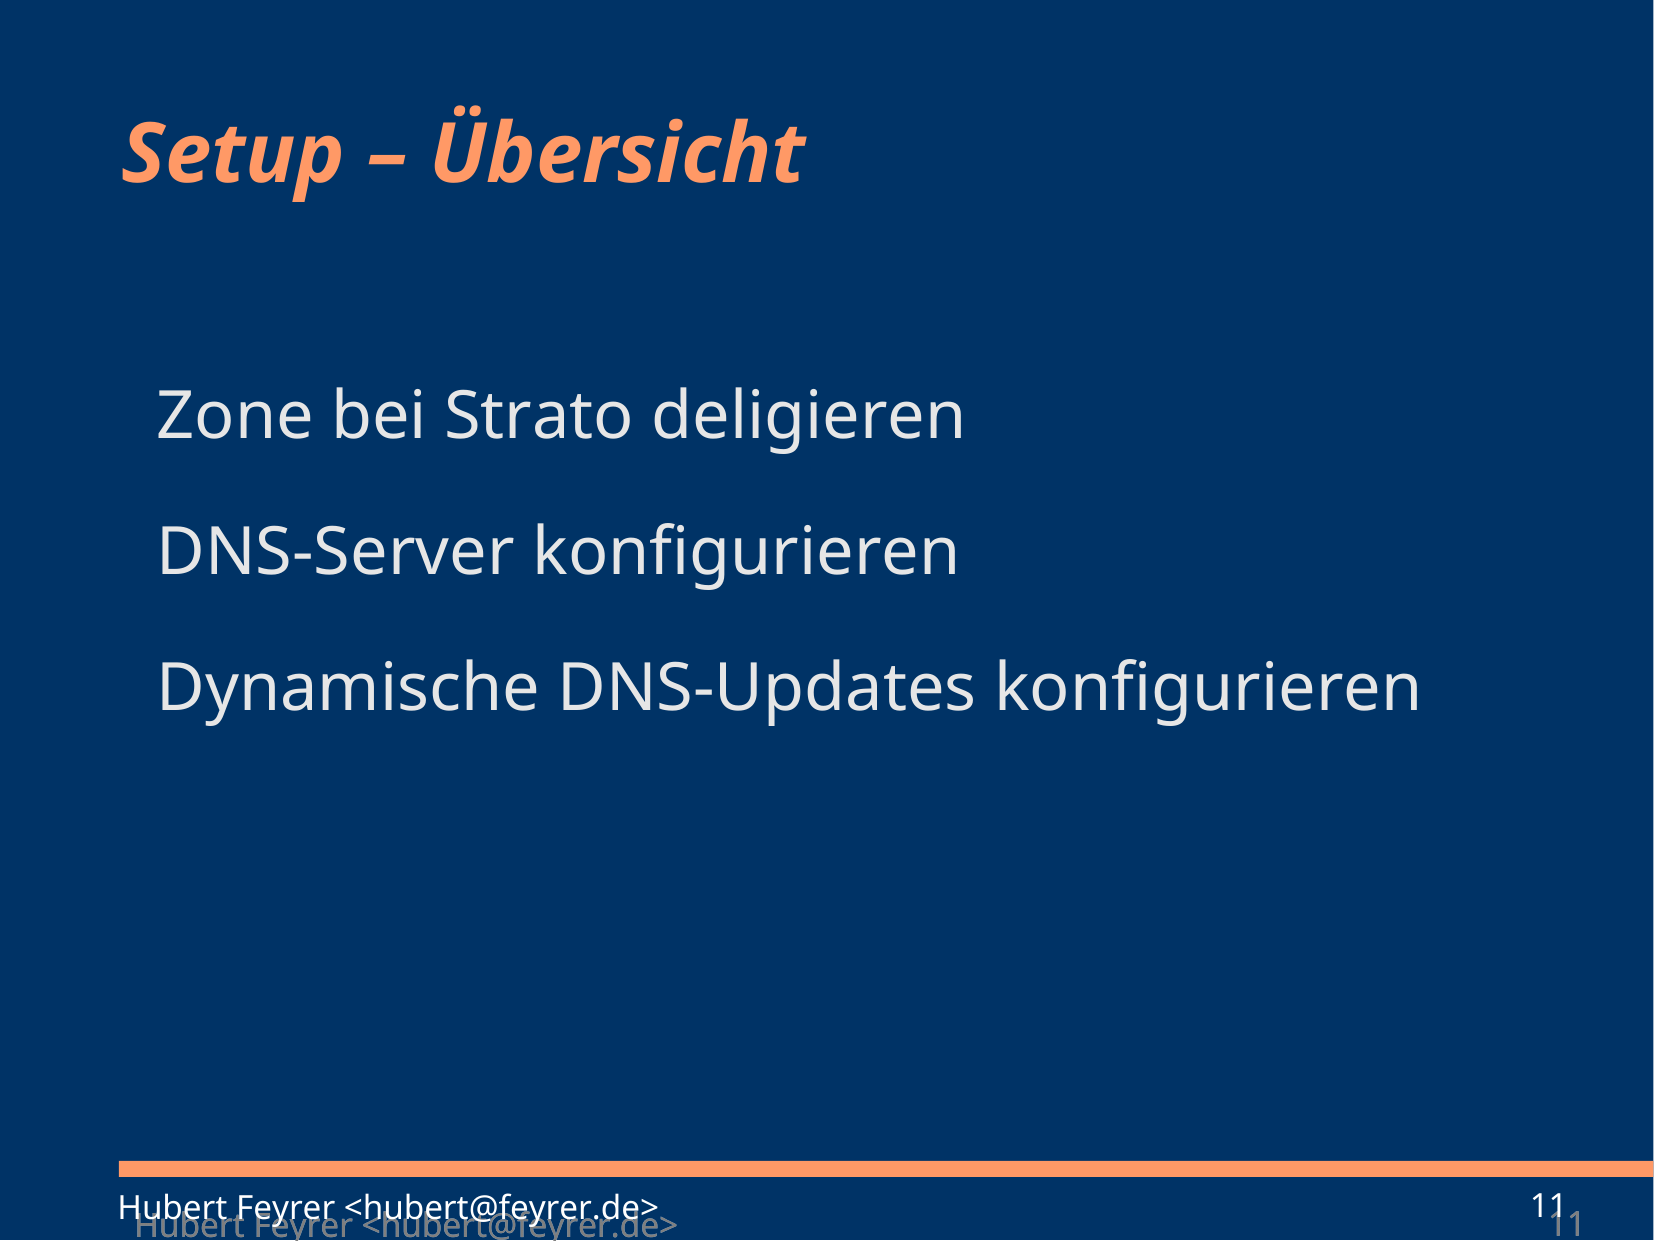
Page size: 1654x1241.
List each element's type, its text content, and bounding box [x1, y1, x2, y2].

list Zone bei Strato deligieren DNS-Server konfigurieren Dynamische DNS-Updates konfigurieren [121, 322, 1561, 1133]
title Setup – Übersicht [121, 46, 1534, 254]
